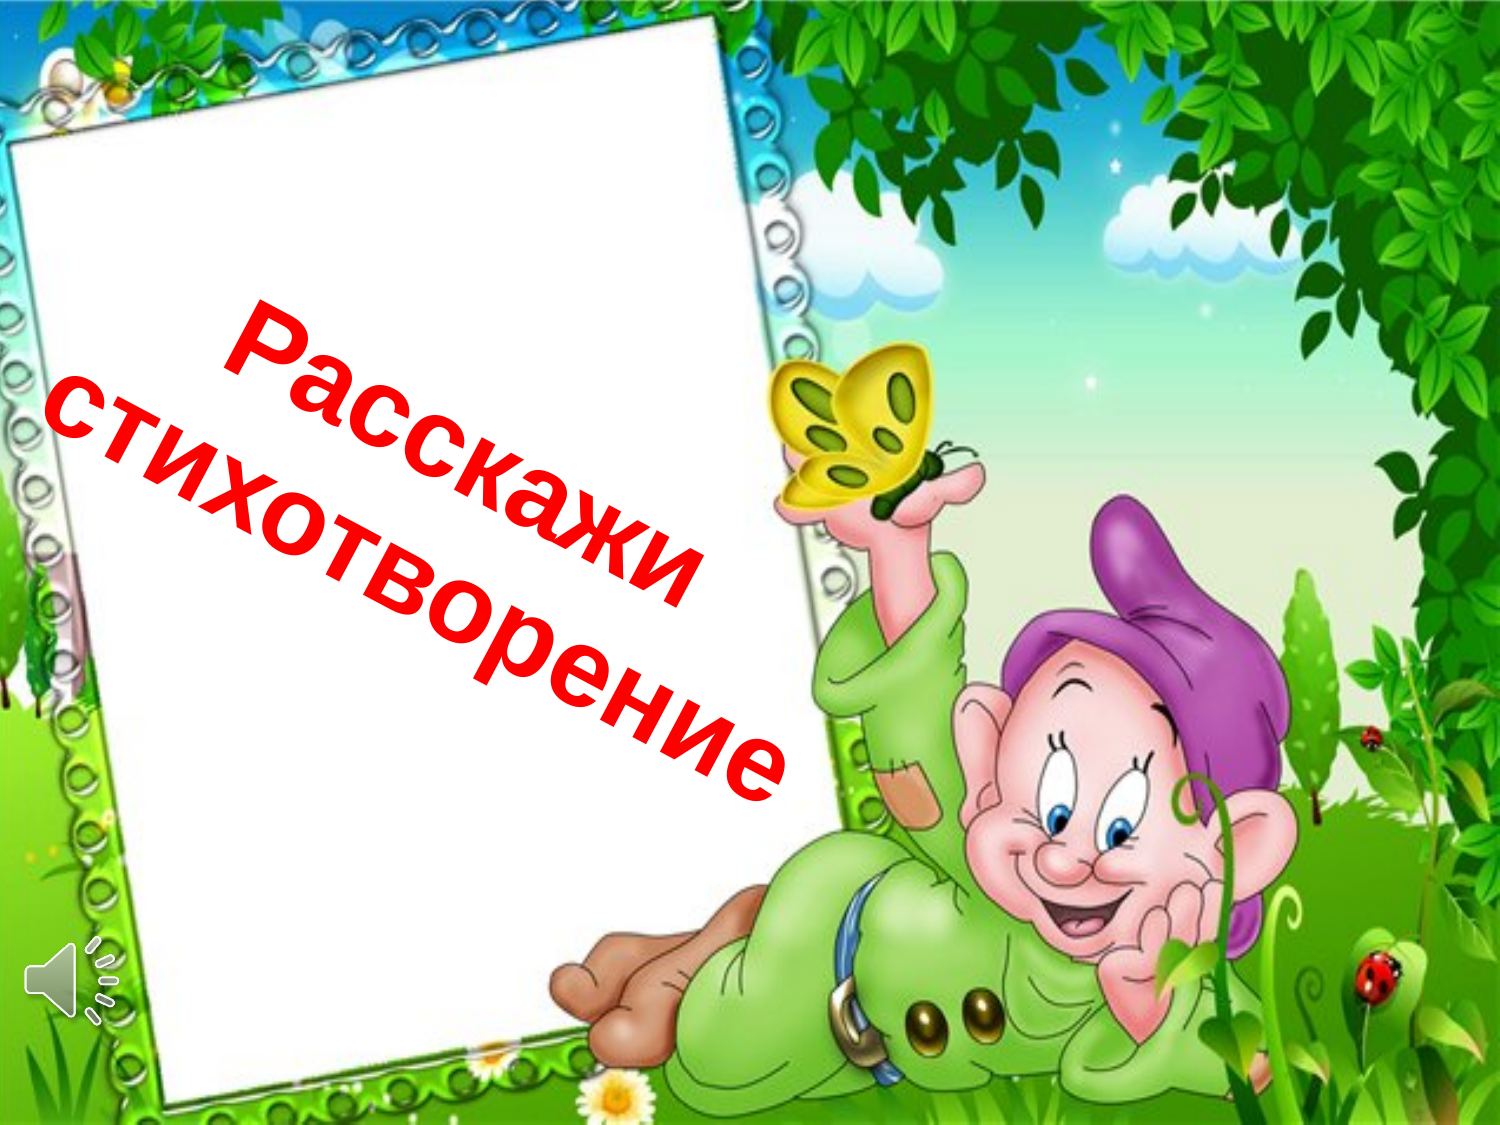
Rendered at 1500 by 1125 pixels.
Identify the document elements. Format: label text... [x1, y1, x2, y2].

picture [0, 0, 1500, 1125]
text_box Расскажи стихотворение [5, 186, 903, 845]
